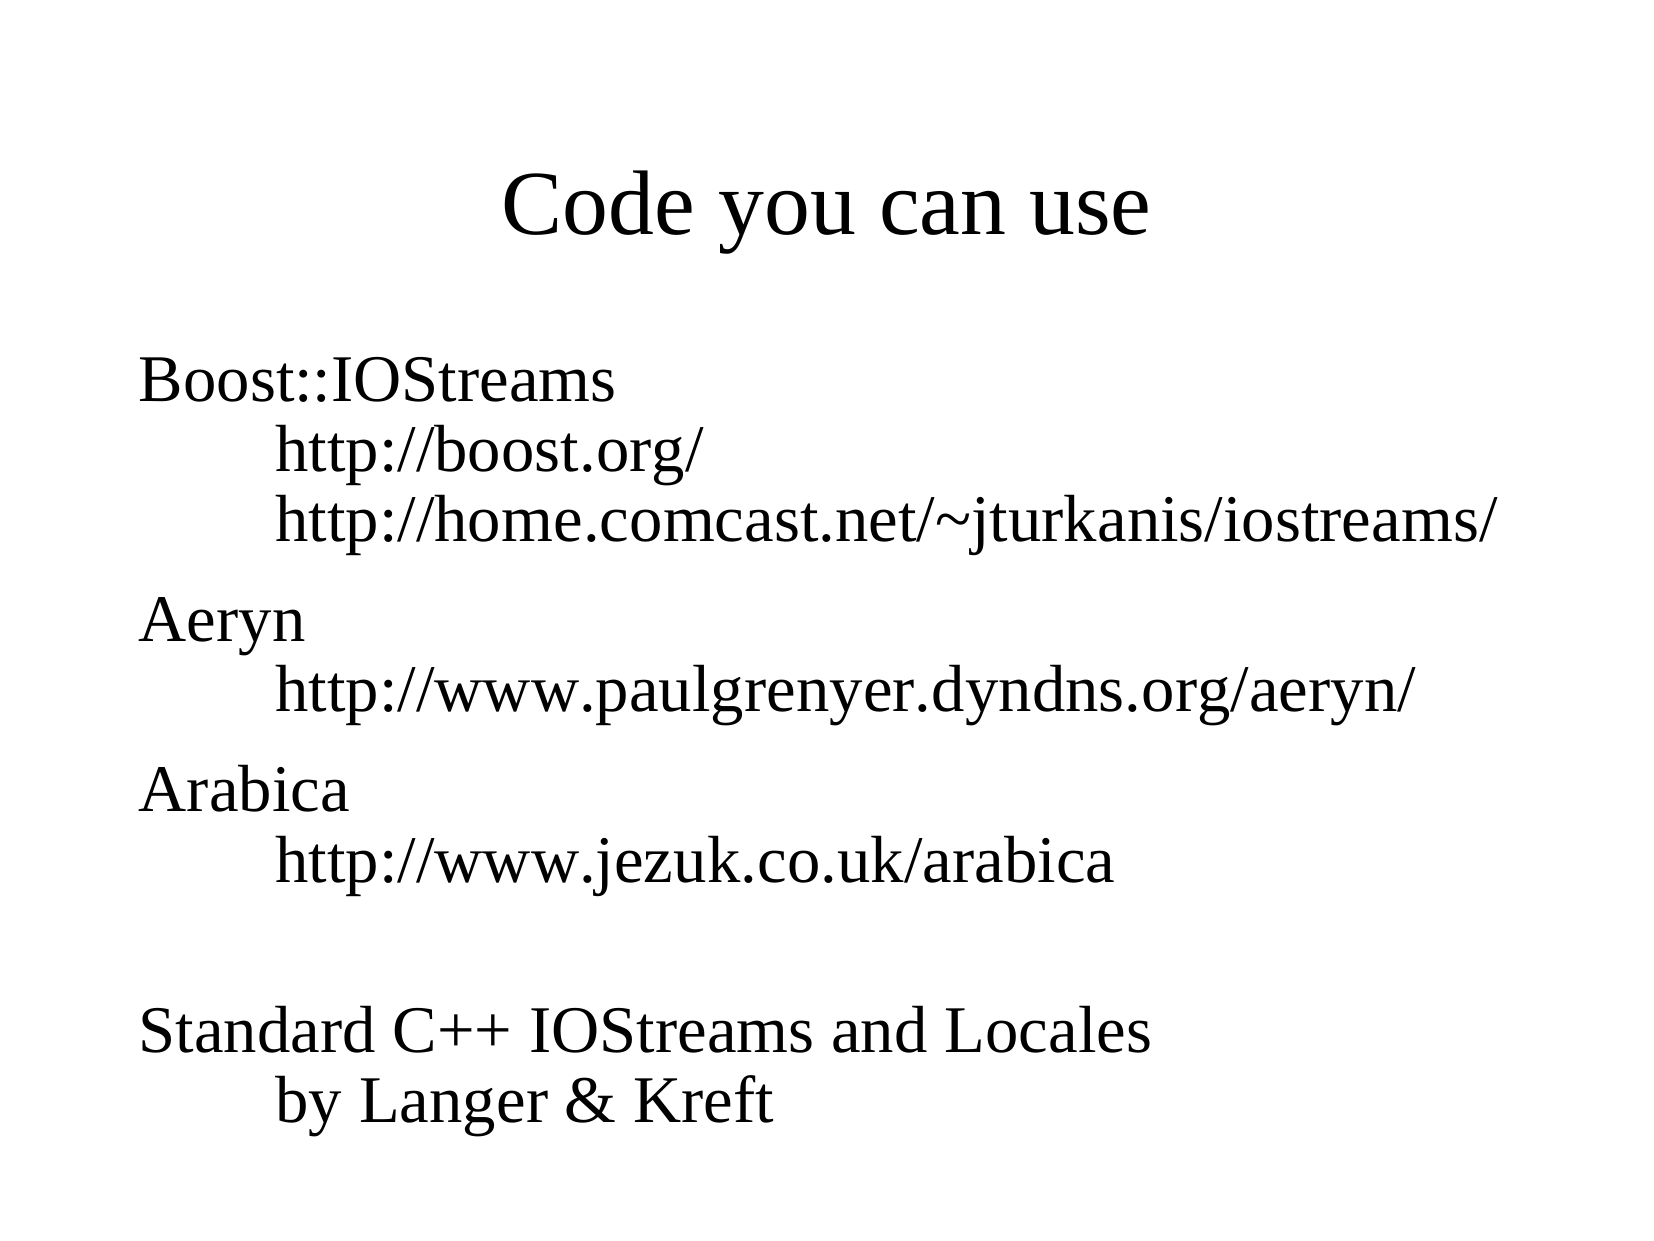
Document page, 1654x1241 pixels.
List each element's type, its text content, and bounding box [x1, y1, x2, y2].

list Boost::IOStreams http://boost.org/ http://home.comcast.net/~jturkanis/iostreams/ Aeryn http://www.paulgrenyer.dyndns.org/aeryn/ Arabica http://www.jezuk.co.uk/arabica Standard C++ IOStreams and Locales by Langer & Kreft [121, 344, 1534, 1194]
title Code you can use [121, 102, 1534, 310]
